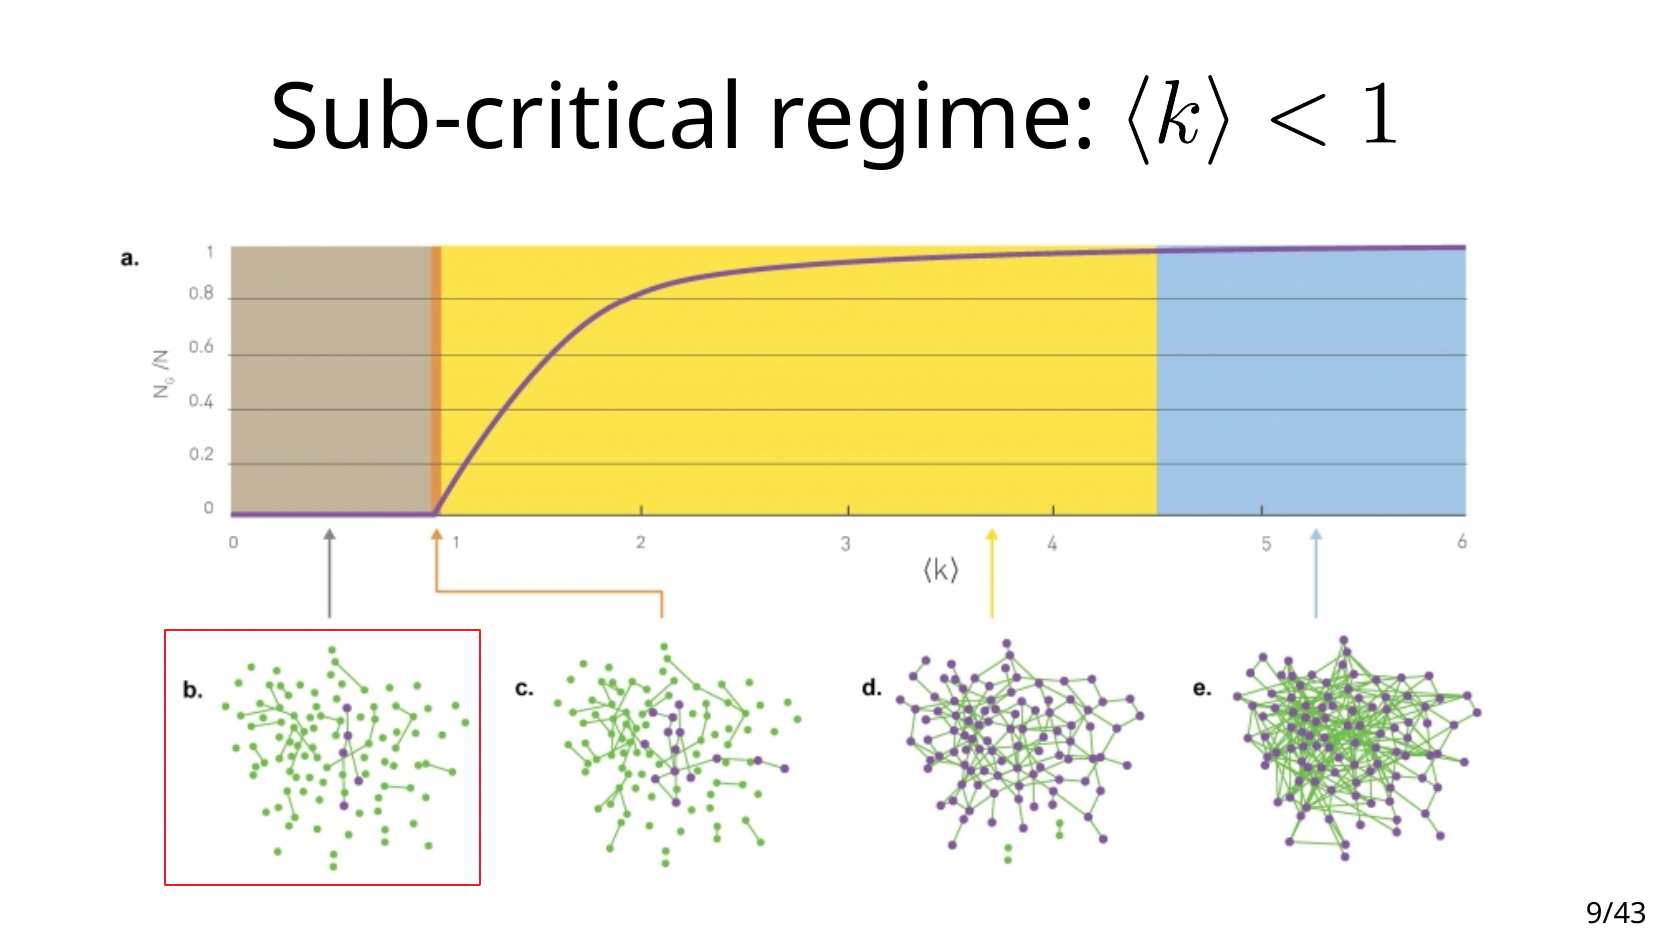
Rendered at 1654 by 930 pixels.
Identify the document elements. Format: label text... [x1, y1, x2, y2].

title Sub-critical regime: [82, 1, 1571, 225]
text_box [1118, 74, 1404, 165]
picture [104, 171, 1484, 910]
